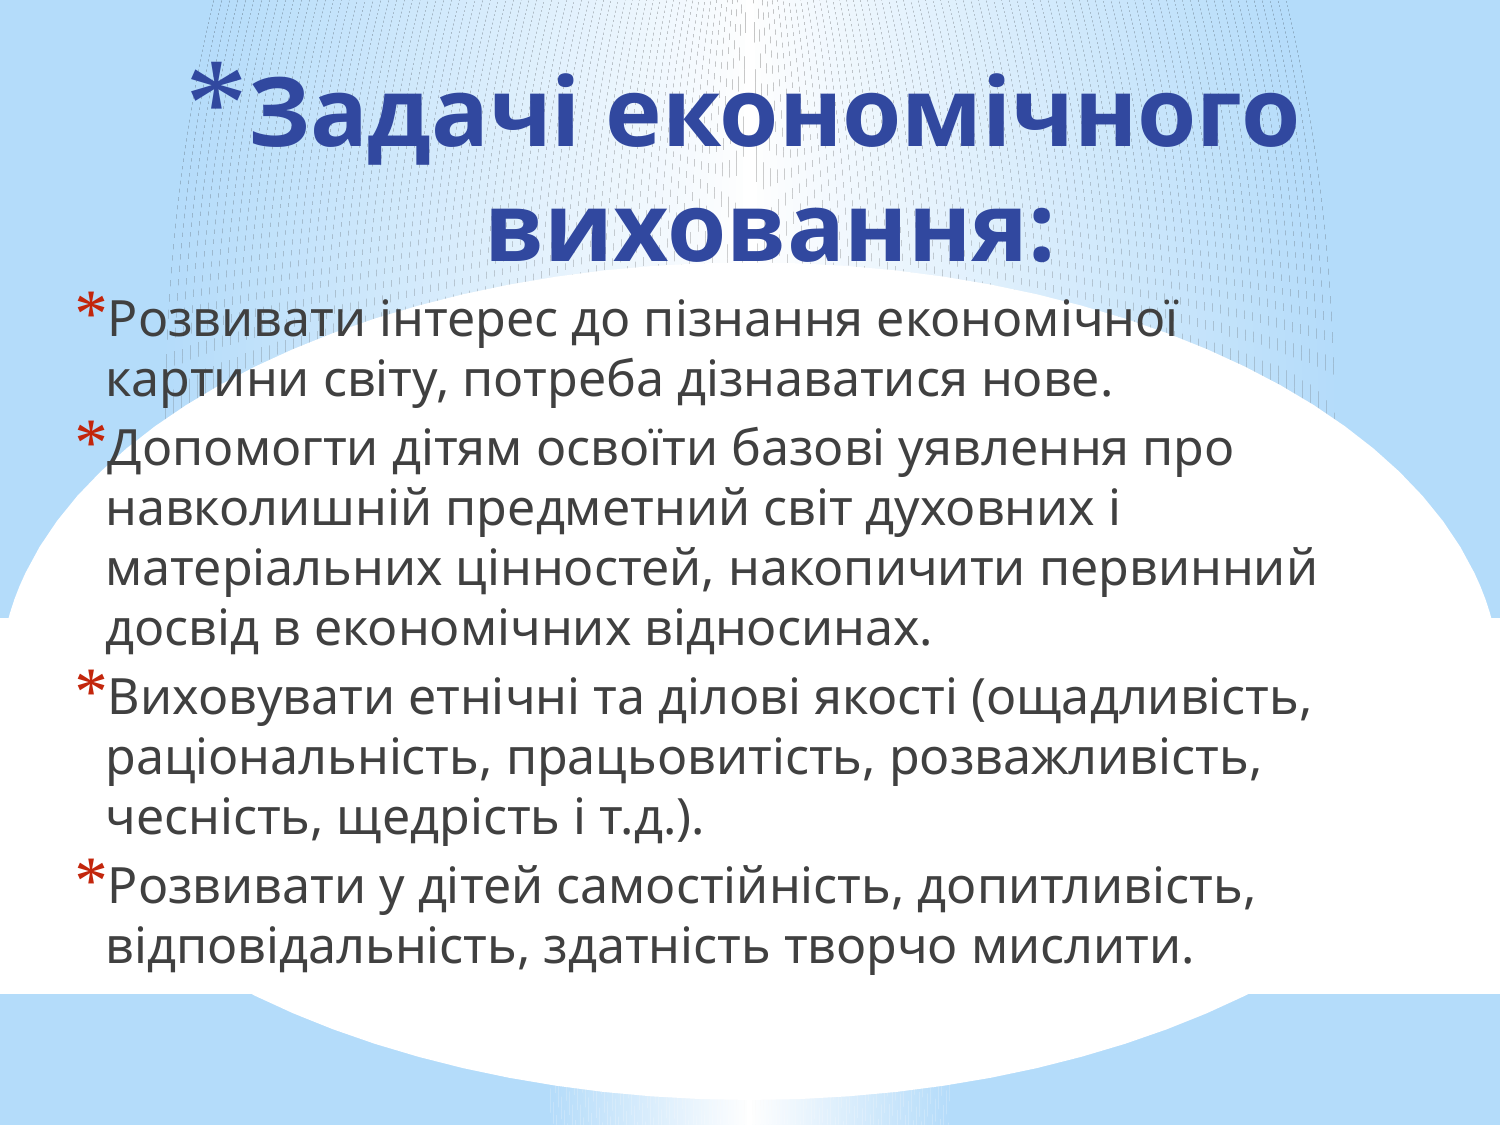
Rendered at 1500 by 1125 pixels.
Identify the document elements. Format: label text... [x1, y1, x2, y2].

list Розвивати інтерес до пізнання економічної картини світу, потреба дізнаватися нове. Допомогти дітям освоїти базові уявлення про навколишній предметний світ духовних і матеріальних цінностей, накопичити первинний досвід в економічних відносинах. Виховувати етнічні та ділові якості (ощадливість, раціональність, працьовитість, розважливість, чесність, щедрість і т.д.). Розвивати у дітей самостійність, допитливість, відповідальність, здатність творчо мислити. [53, 278, 1404, 1083]
title Задачі економічного виховання: [53, 42, 1436, 231]
